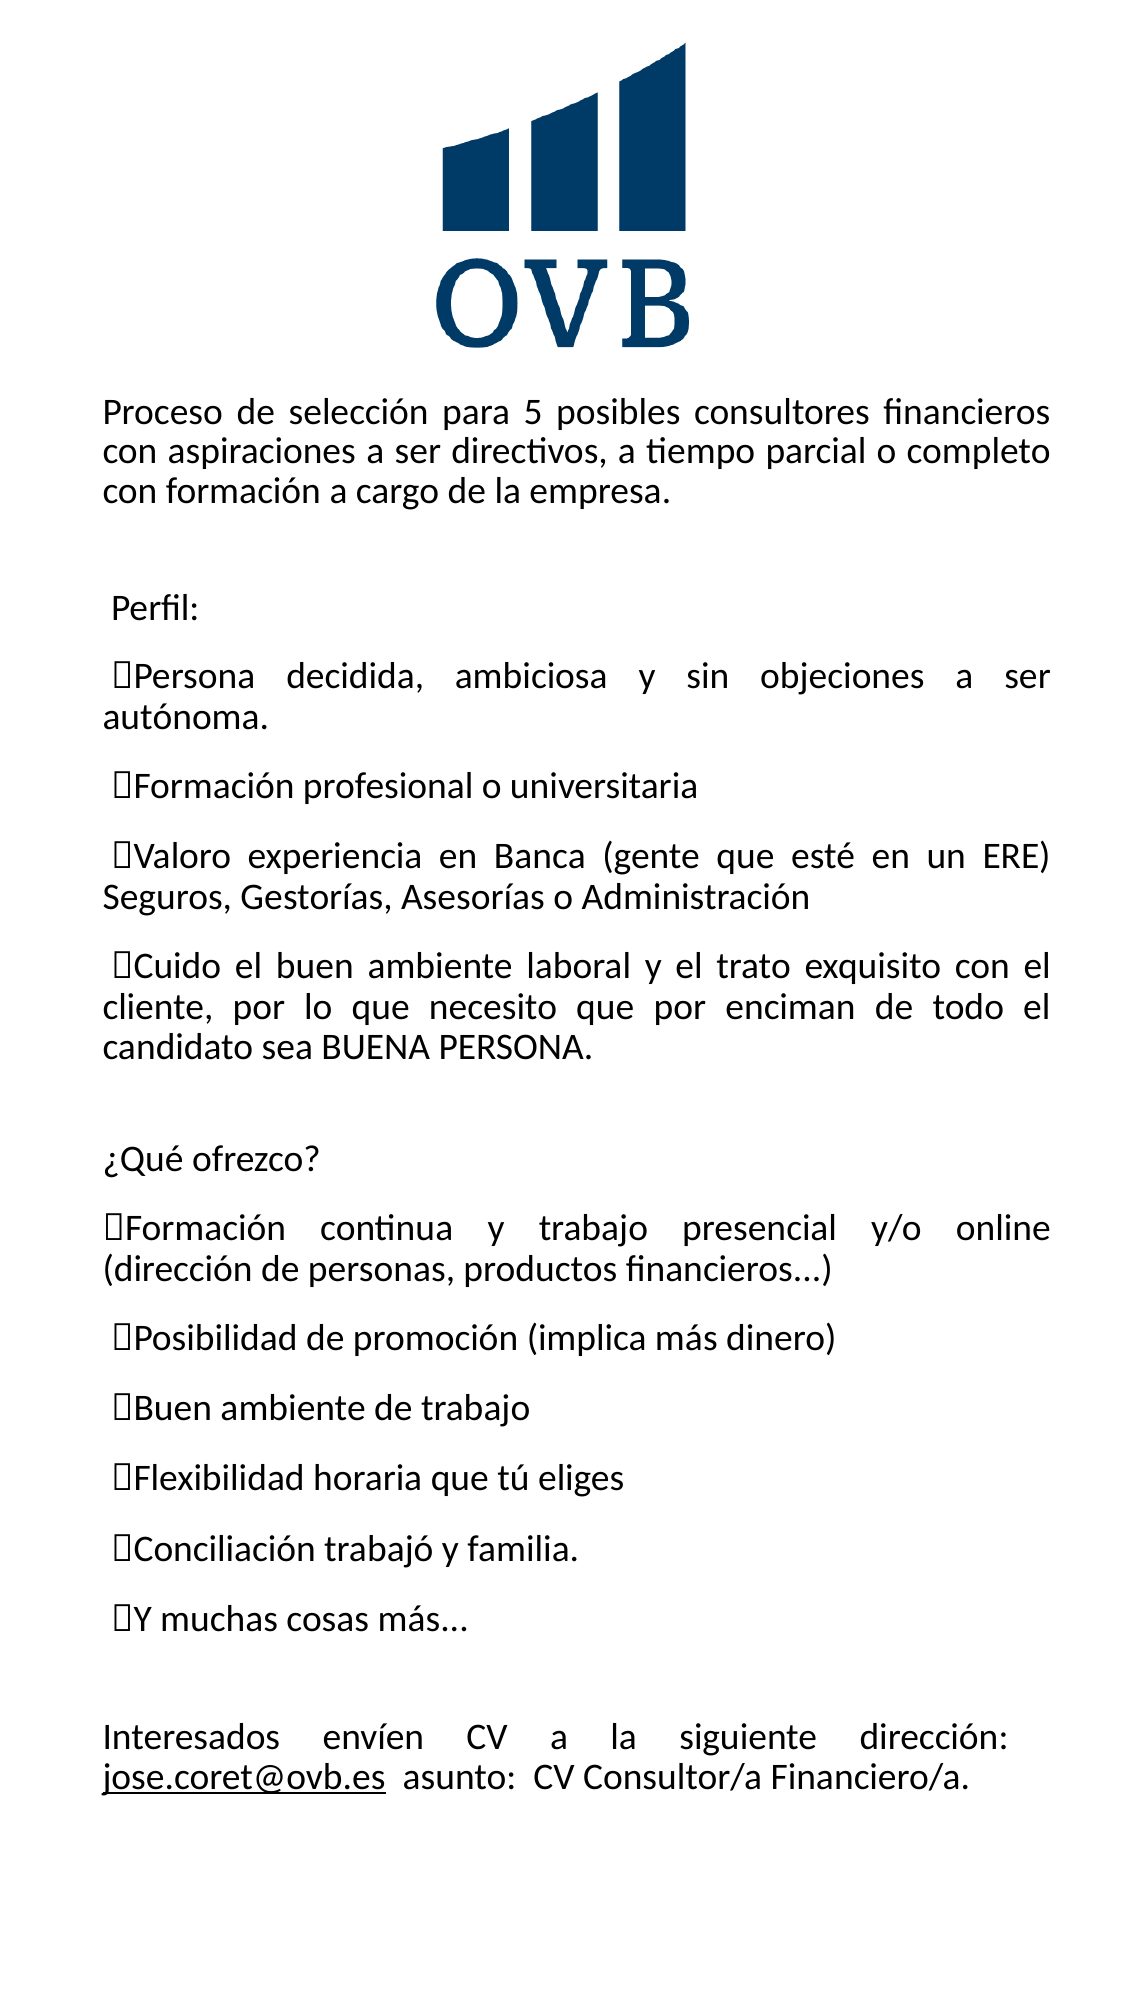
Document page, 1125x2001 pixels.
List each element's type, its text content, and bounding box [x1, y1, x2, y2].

picture [436, 42, 689, 348]
text_box Proceso de selección para 5 posibles consultores financieros con aspiraciones a ser directivos, a tiempo parcial o completo con formación a cargo de la empresa. Perfil: Persona decidida, ambiciosa y sin objeciones a ser autónoma. Formación profesional o universitaria ‍ ‍ Valoro experiencia en Banca (gente que esté en un ERE) Seguros, Gestorías, Asesorías o Administración Cuido el buen ambiente laboral y el trato exquisito con el cliente, por lo que necesito que por enciman de todo el candidato sea BUENA PERSONA. ¿Qué ofrezco? Formación continua y trabajo presencial y/o online (dirección de personas, productos financieros...) Posibilidad de promoción (implica más dinero) Buen ambiente de trabajo Flexibilidad horaria que tú eliges Conciliación trabajó y familia. Y muchas cosas más... Interesados envíen CV a la siguiente dirección: jose.coret@ovb.es asunto: CV Consultor/a Financiero/a. [87, 386, 1067, 1927]
